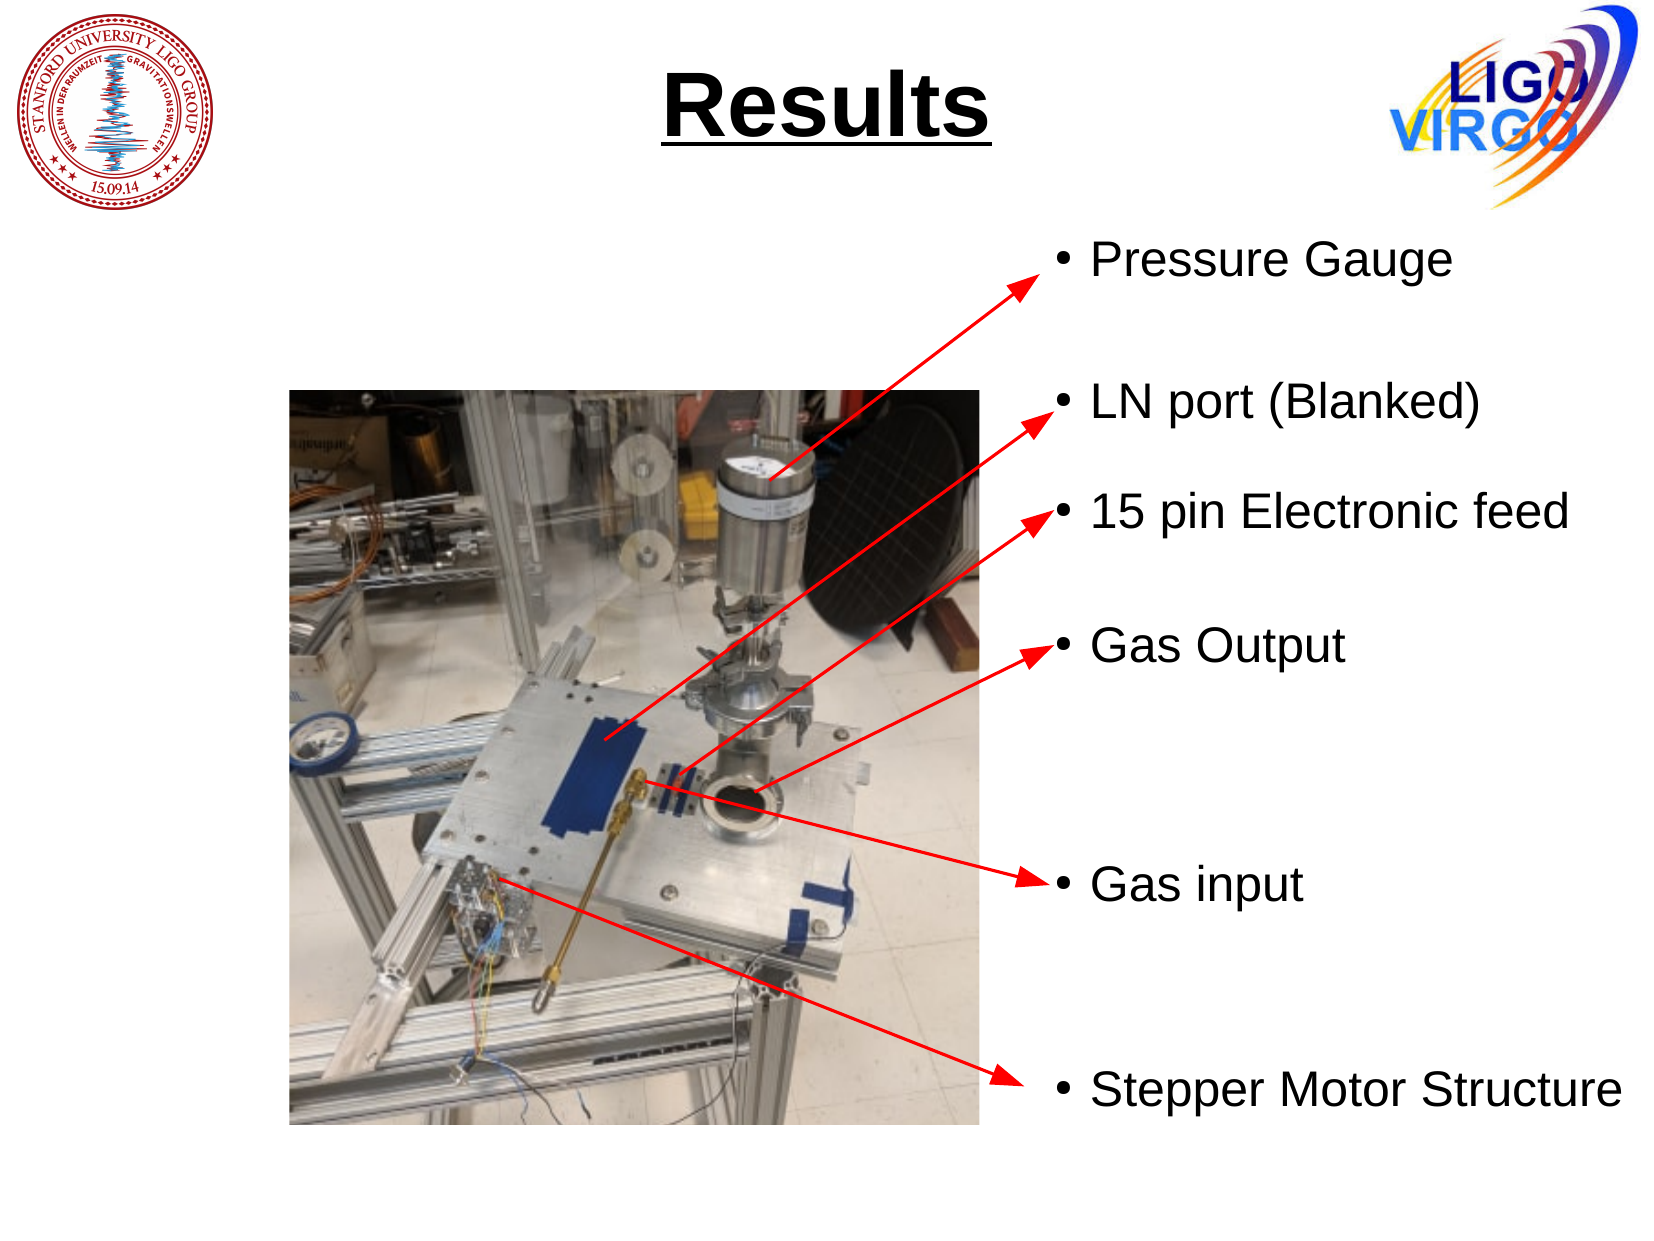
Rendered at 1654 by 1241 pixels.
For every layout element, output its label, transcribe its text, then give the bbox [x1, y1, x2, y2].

text_box Pressure Gauge [1039, 223, 1505, 351]
text_box Stepper Motor Structure [1039, 1054, 1654, 1181]
picture [289, 390, 980, 1125]
text_box LN port (Blanked) [1039, 365, 1505, 475]
text_box Gas input [1039, 849, 1445, 925]
picture [1372, 0, 1654, 210]
picture [17, 14, 213, 210]
text_box 15 pin Electronic feed [1039, 475, 1595, 608]
text_box Results [82, 0, 1571, 204]
text_box Gas Output [1039, 609, 1445, 686]
